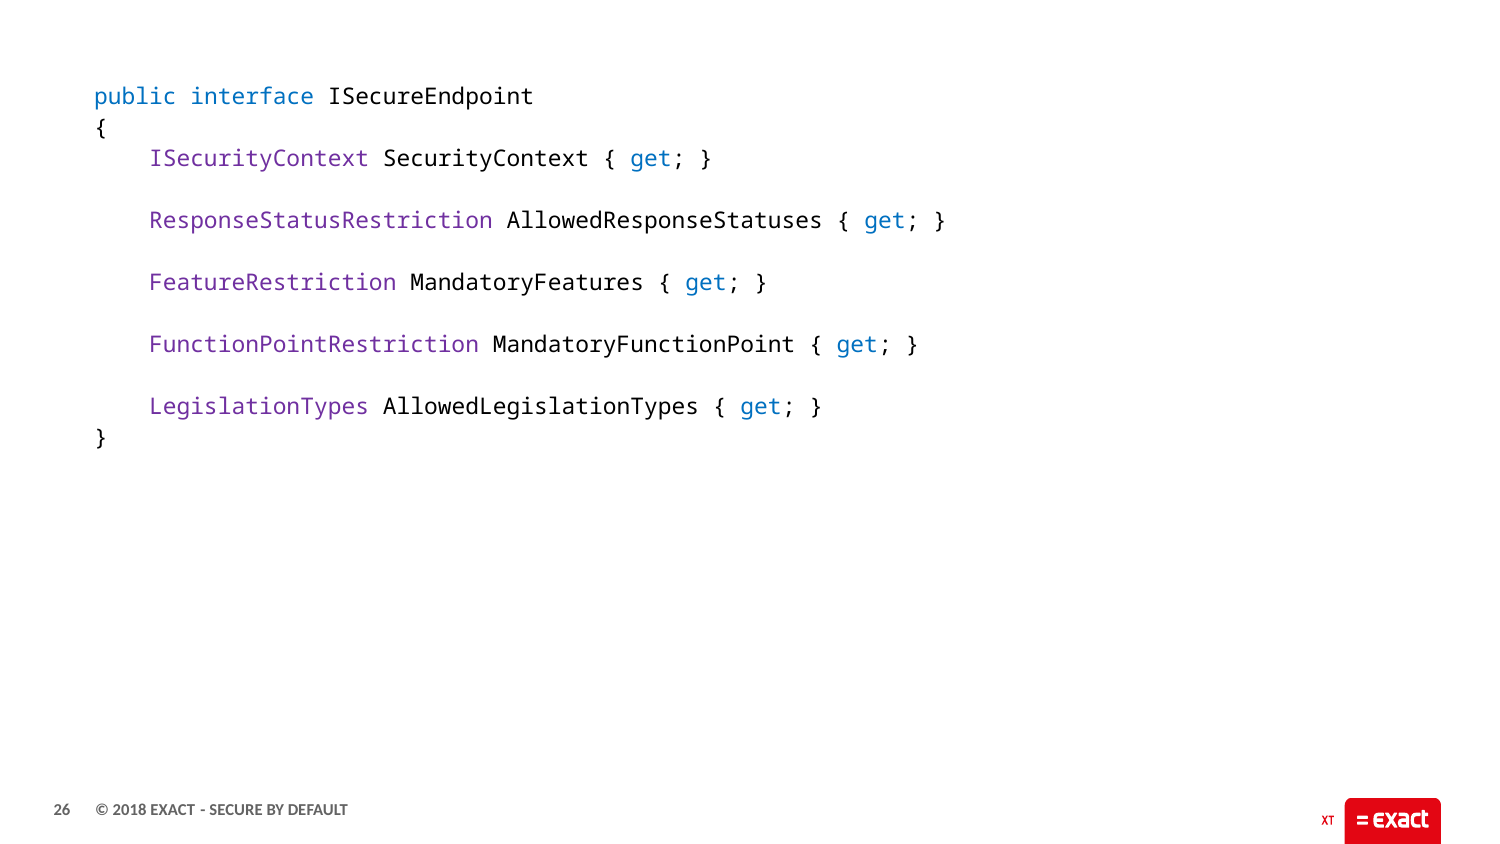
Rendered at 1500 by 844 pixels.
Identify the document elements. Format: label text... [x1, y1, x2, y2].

list public interface ISecureEndpoint { ISecurityContext SecurityContext { get; } ResponseStatusRestriction AllowedResponseStatuses { get; } FeatureRestriction MandatoryFeatures { get; } FunctionPointRestriction MandatoryFunctionPoint { get; } LegislationTypes AllowedLegislationTypes { get; } } [79, 77, 1421, 754]
text_box - Secure by default [185, 786, 826, 832]
text_box 26 [38, 786, 96, 832]
